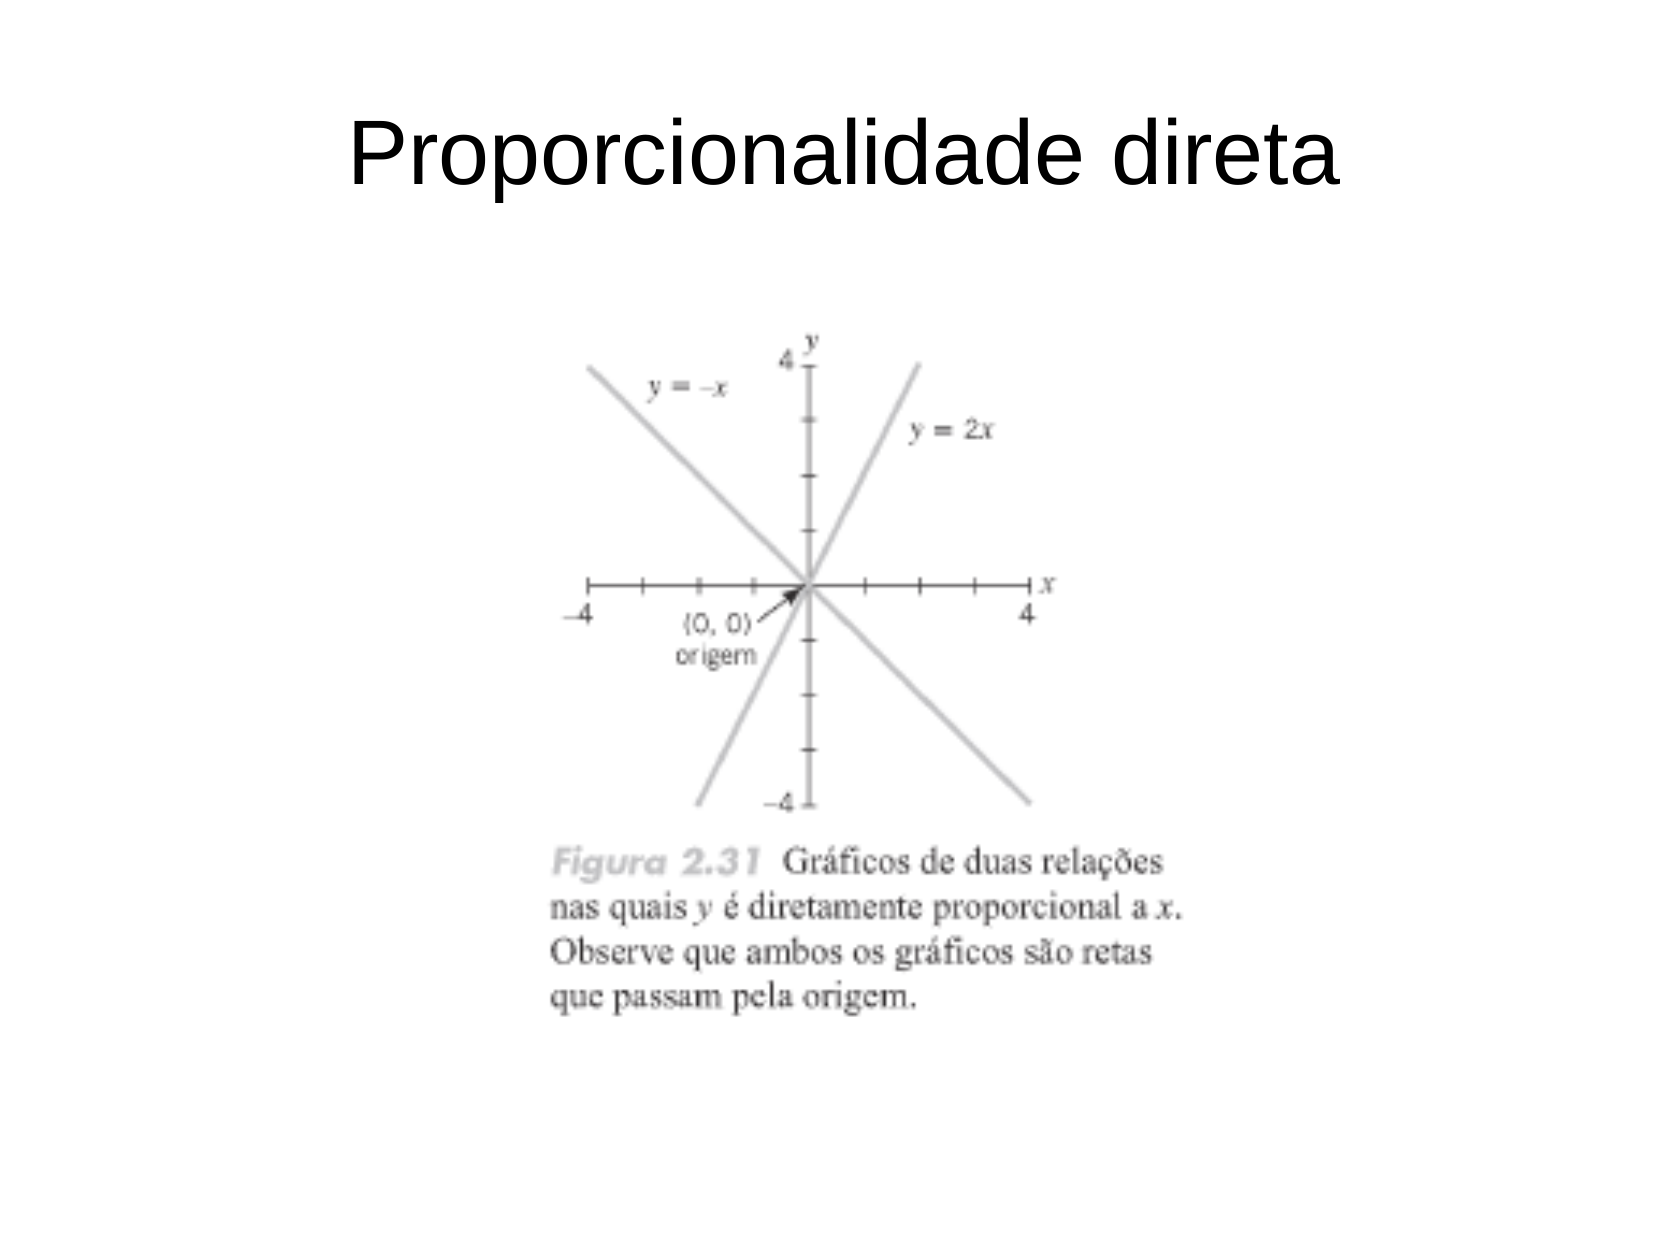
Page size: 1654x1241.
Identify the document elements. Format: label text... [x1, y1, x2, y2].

title Proporcionalidade direta [82, 49, 1571, 257]
picture [494, 282, 1229, 1075]
